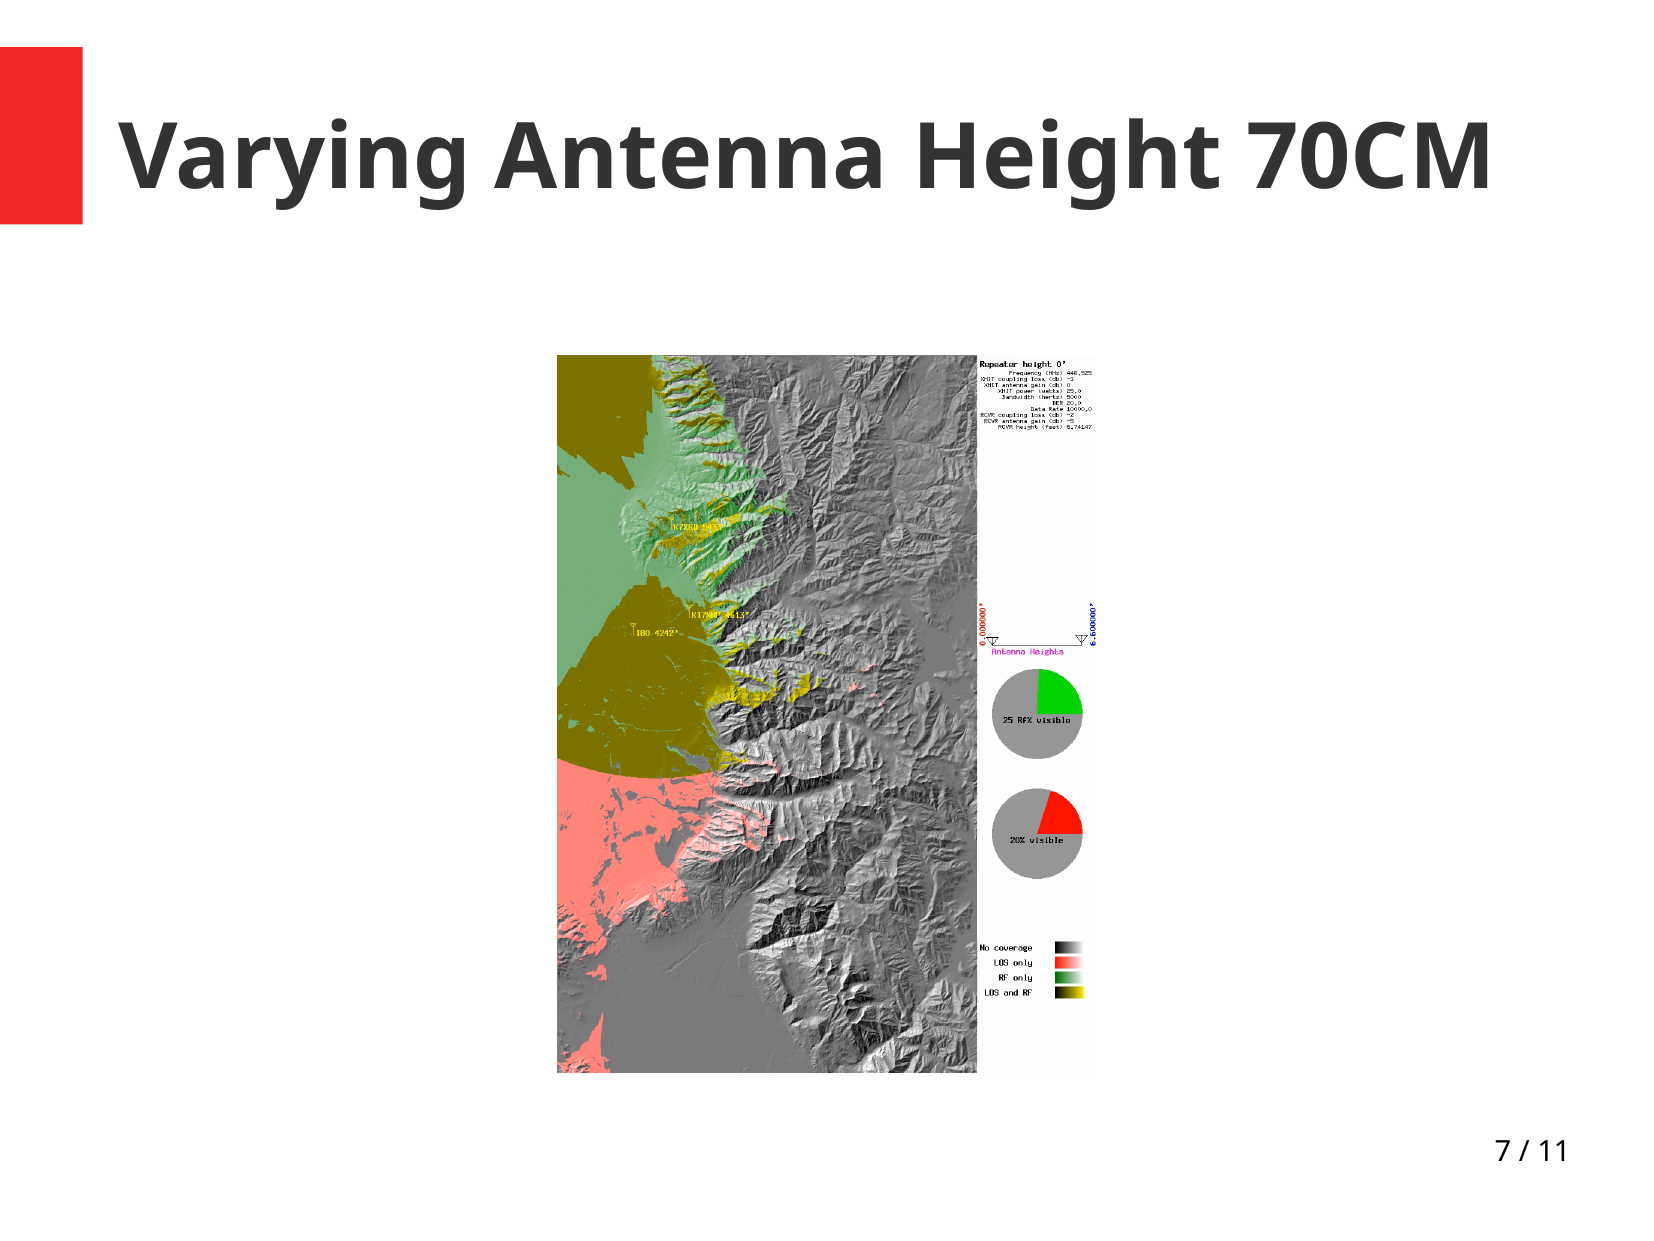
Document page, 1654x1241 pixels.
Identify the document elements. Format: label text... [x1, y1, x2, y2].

text_box [557, 354, 1097, 1074]
title Varying Antenna Height 70CM [118, 49, 1571, 257]
